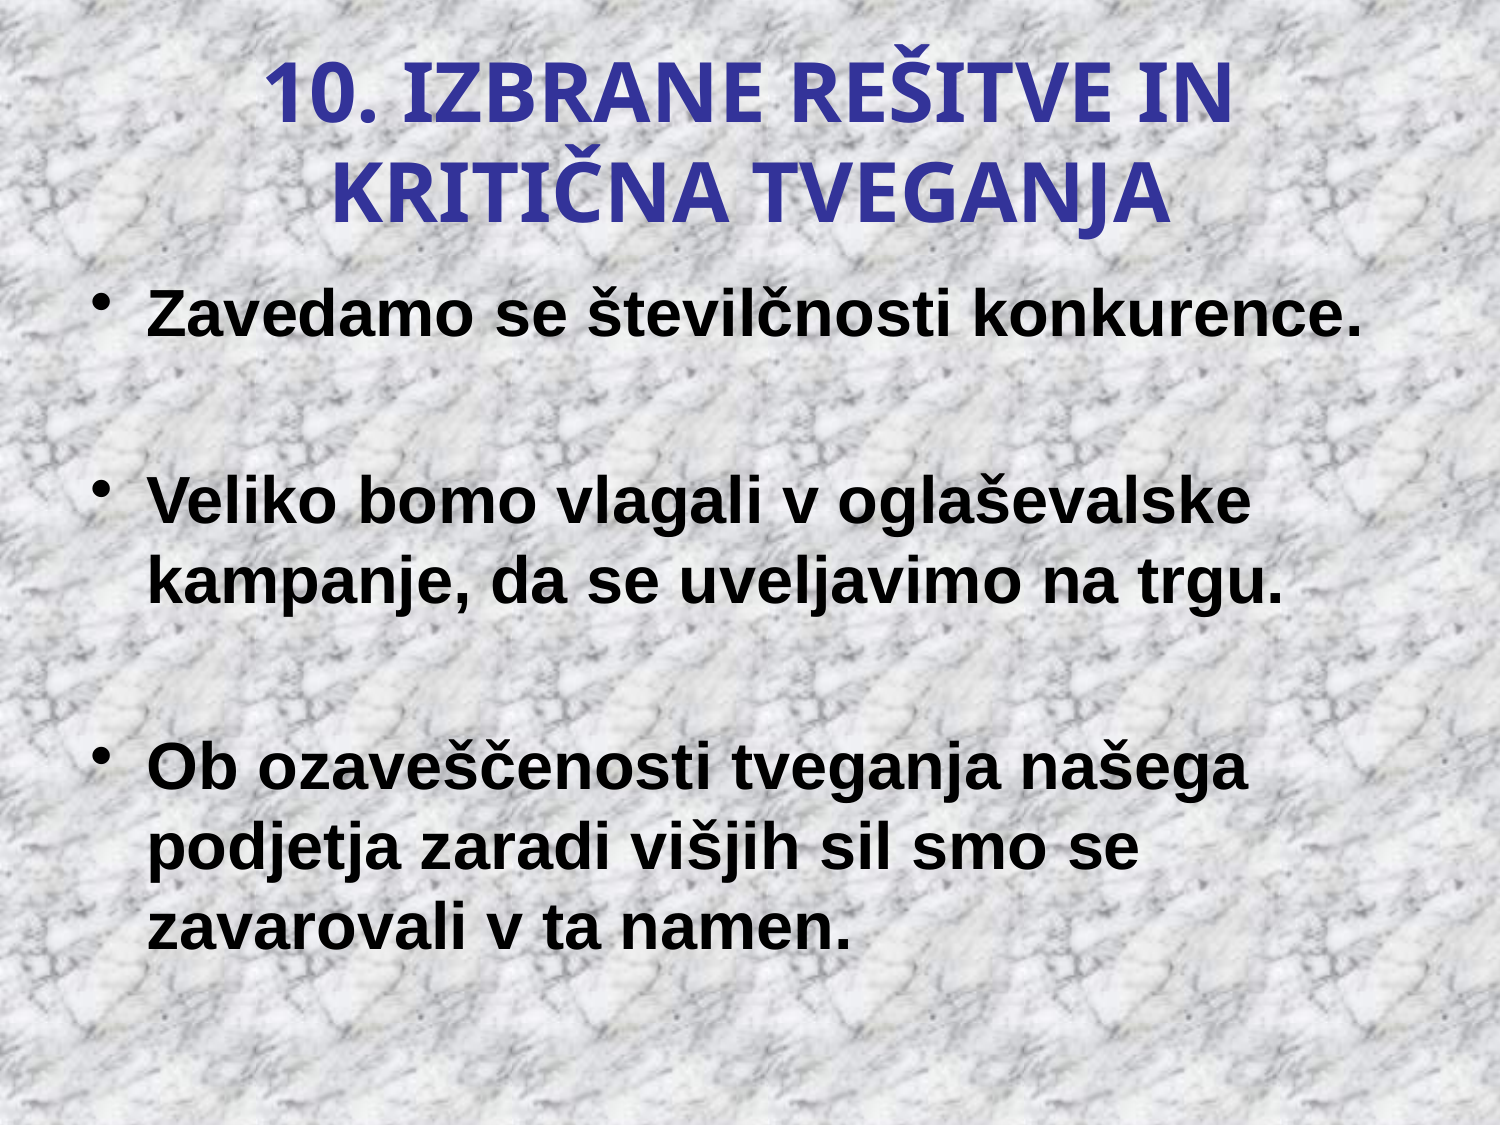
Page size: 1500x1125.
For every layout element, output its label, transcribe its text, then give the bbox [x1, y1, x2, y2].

list Zavedamo se številčnosti konkurence. Veliko bomo vlagali v oglaševalske kampanje, da se uveljavimo na trgu. Ob ozaveščenosti tveganja našega podjetja zaradi višjih sil smo se zavarovali v ta namen. [75, 262, 1425, 1005]
picture [0, 0, 1500, 1125]
title 10. IZBRANE REŠITVE IN KRITIČNA TVEGANJA [75, 45, 1425, 233]
